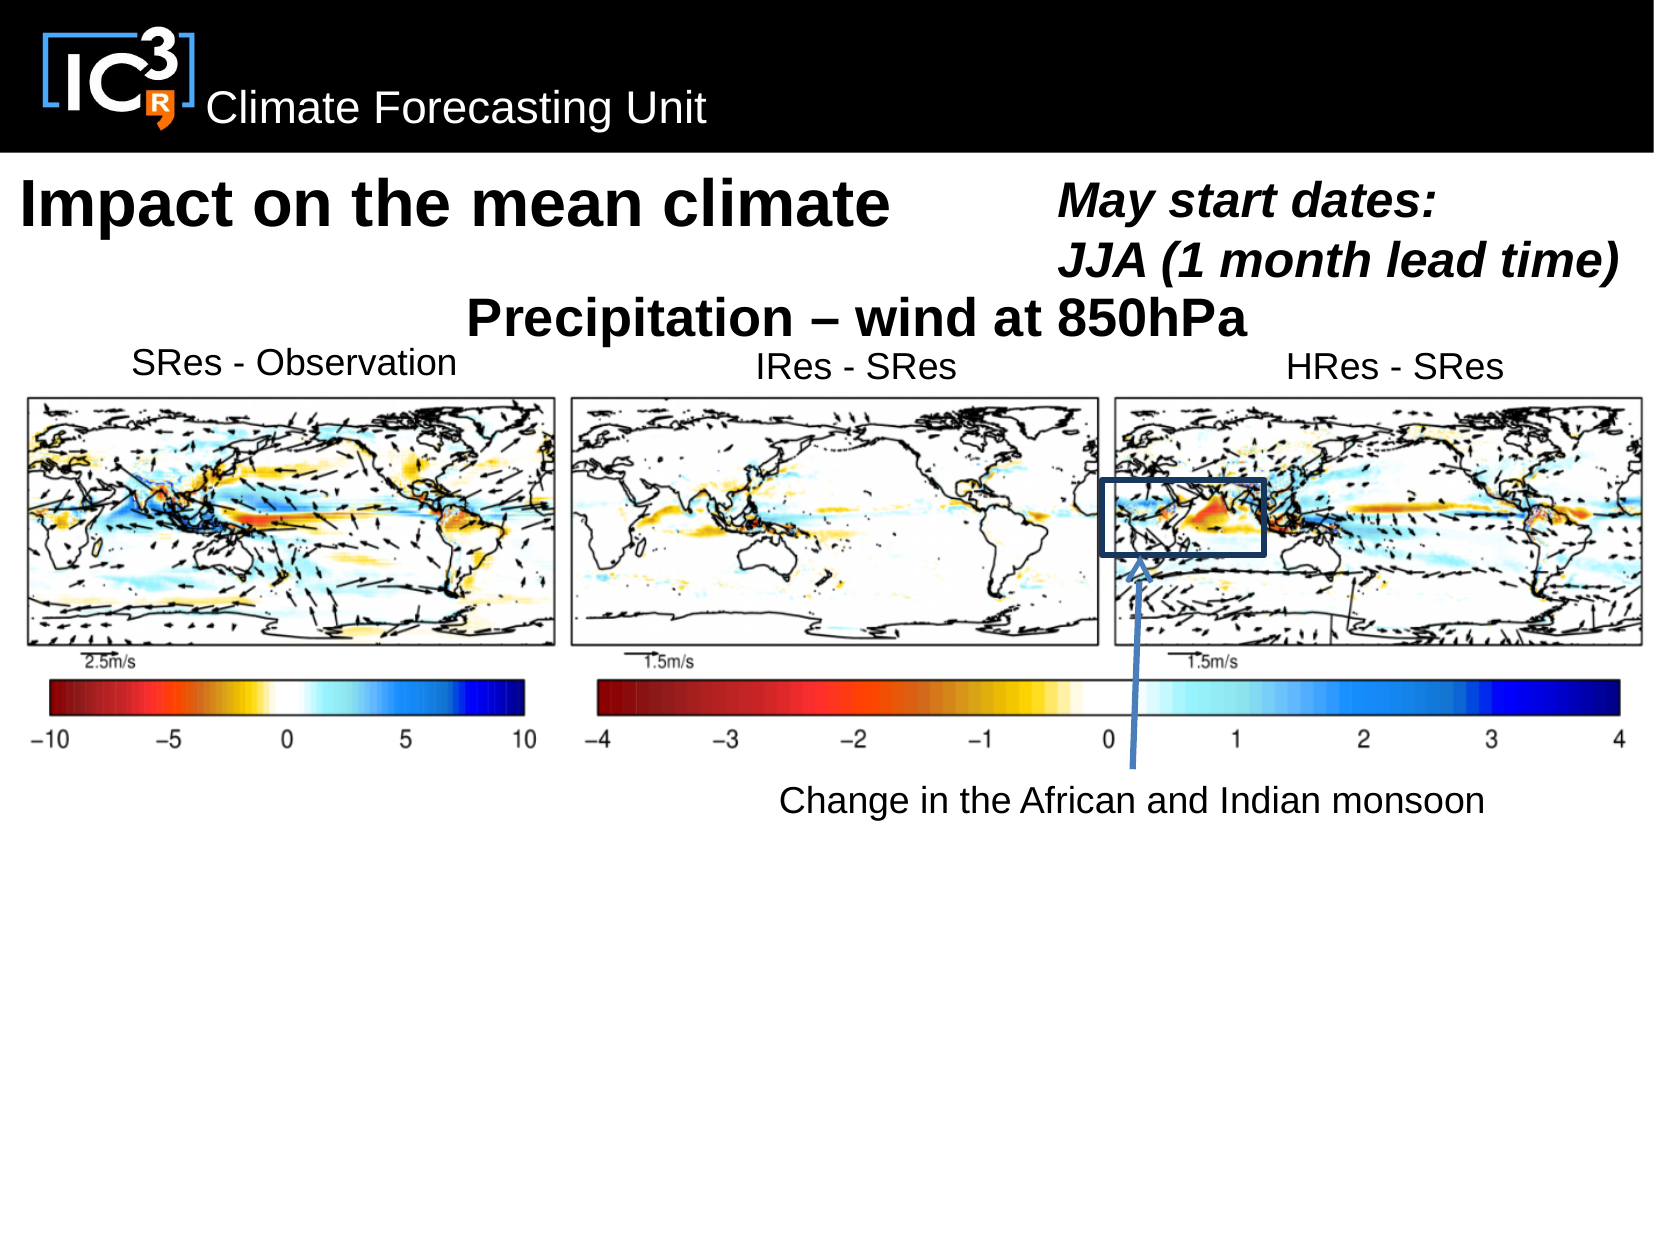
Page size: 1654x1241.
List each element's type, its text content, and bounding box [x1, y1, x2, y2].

text_box Impact on the mean climate [4, 153, 190, 248]
picture [0, 391, 190, 778]
text_box SRes - Observation [116, 330, 190, 391]
text_box [0, 0, 190, 153]
text_box HRes - SRes [1467, 334, 1519, 395]
picture [1467, 391, 1654, 778]
text_box [230, 0, 1654, 153]
text_box Change in the African and Indian monsoon [1467, 769, 1501, 829]
text_box May start dates: JJA (1 month lead time) [1467, 160, 1636, 295]
picture [1, 0, 230, 151]
text_box Climate Forecasting Unit [190, 70, 1467, 1241]
